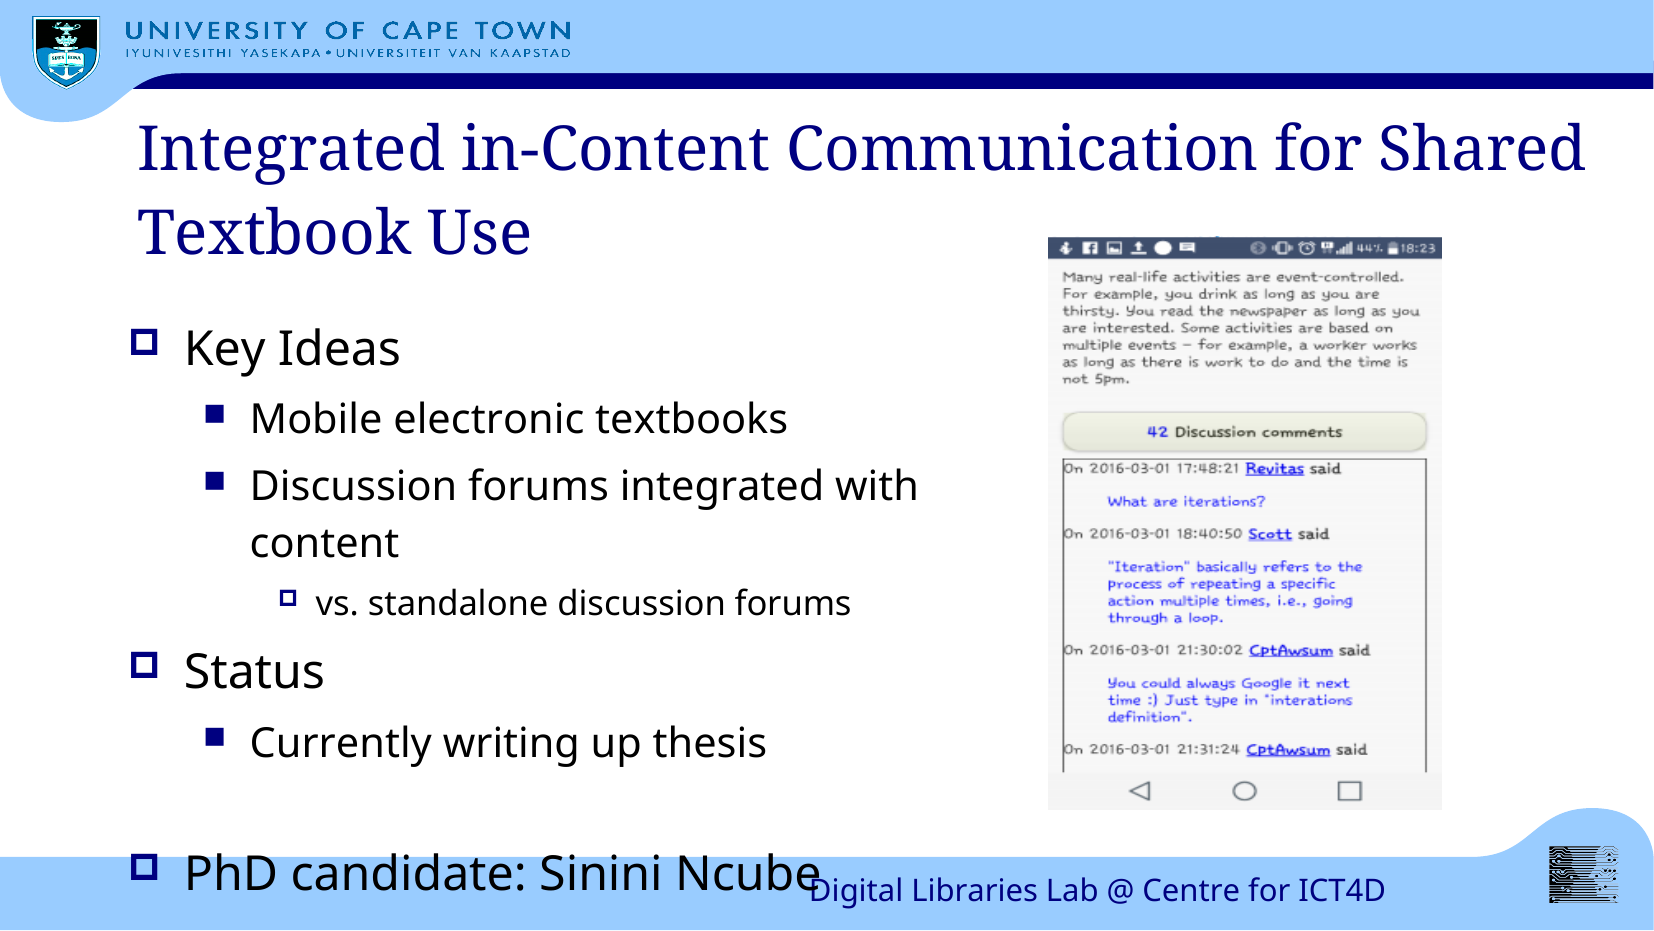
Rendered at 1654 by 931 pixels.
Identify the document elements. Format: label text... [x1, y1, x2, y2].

picture [122, 19, 573, 59]
picture [1048, 236, 1442, 810]
picture [32, 16, 101, 90]
picture [1549, 846, 1619, 903]
title Integrated in-Content Communication for Shared Textbook Use [137, 119, 1598, 258]
list Key Ideas Mobile electronic textbooks Discussion forums integrated with content vs. standalone discussion forums Status Currently writing up thesis PhD candidate: Sinini Ncube [128, 244, 1597, 844]
